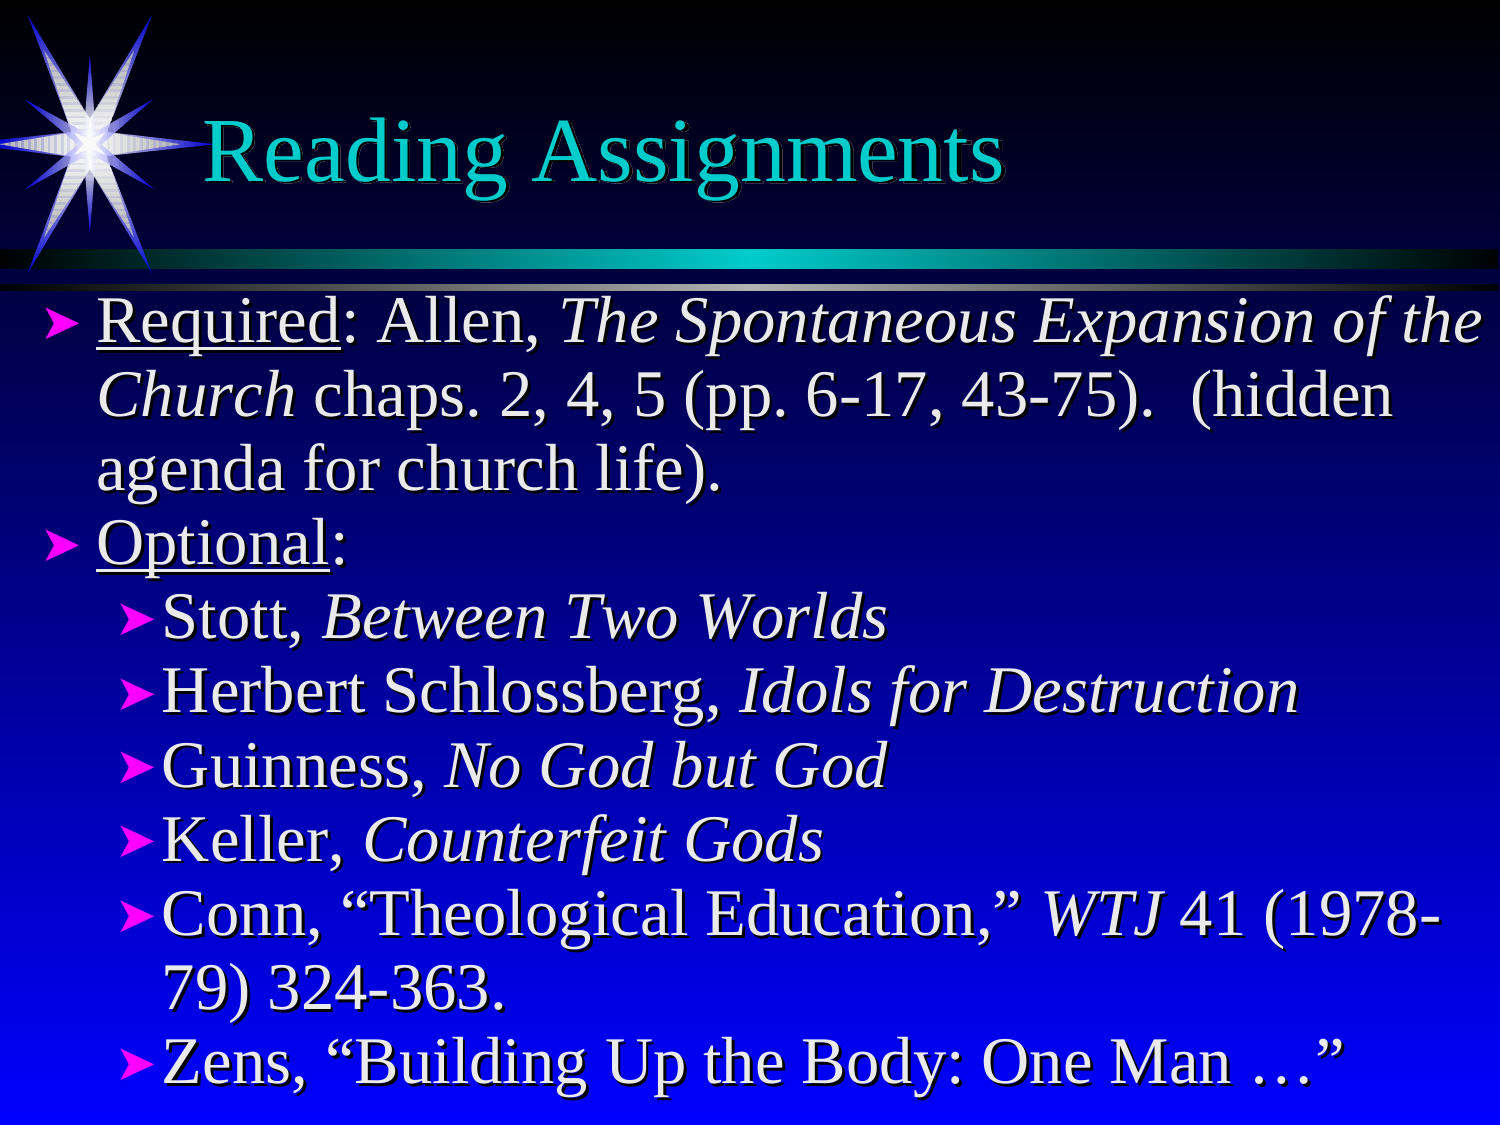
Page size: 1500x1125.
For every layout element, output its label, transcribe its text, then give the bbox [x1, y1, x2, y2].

list Required: Allen, The Spontaneous Expansion of the Church chaps. 2, 4, 5 (pp. 6-17, 43-75). (hidden agenda for church life). Optional: Stott, Between Two Worlds Herbert Schlossberg, Idols for Destruction Guinness, No God but God Keller, Counterfeit Gods Conn, “Theological Education,” WTJ 41 (1978-79) 324-363. Zens, “Building Up the Body: One Man …” [24, 275, 1500, 1106]
text_box you [127, 233, 139, 239]
title Reading Assignments [187, 56, 1463, 244]
text_box you [40, 233, 52, 239]
